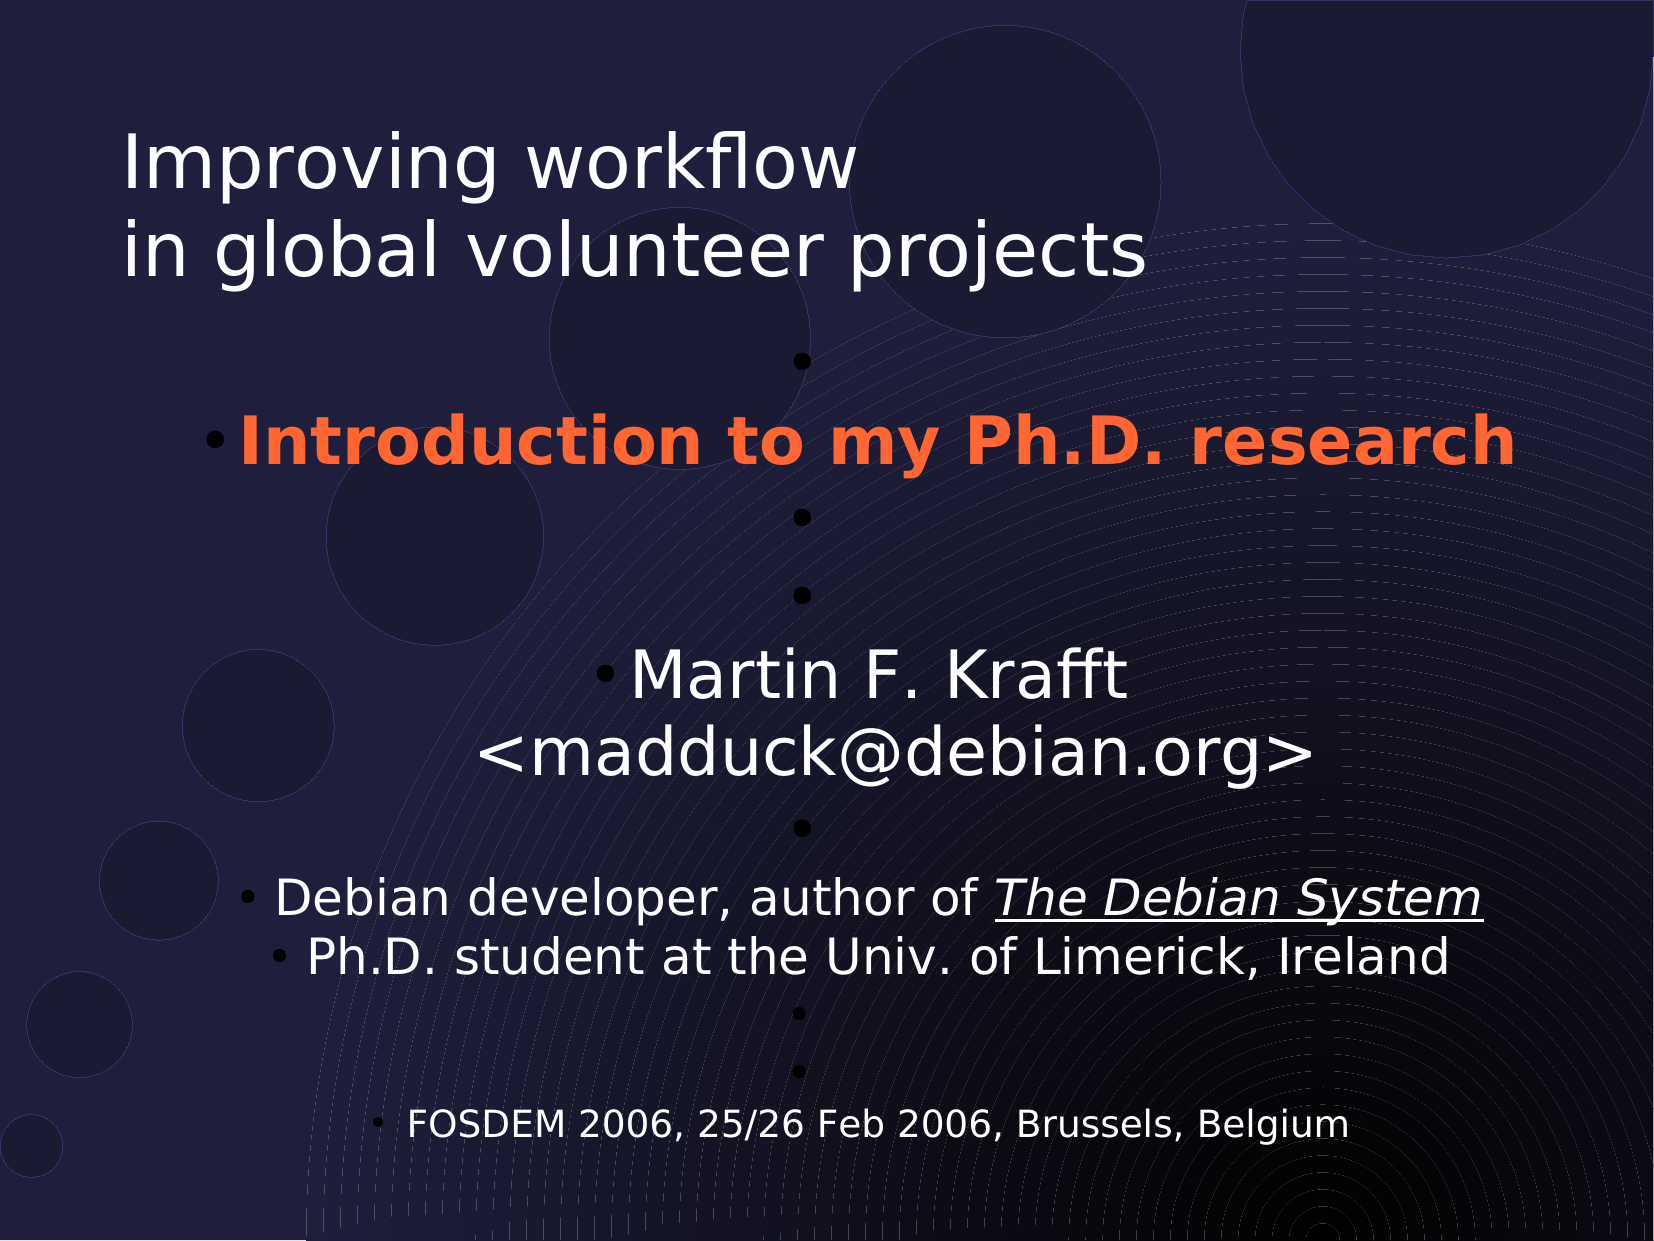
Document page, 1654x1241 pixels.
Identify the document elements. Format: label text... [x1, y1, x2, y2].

subtitle Introduction to my Ph.D. research Martin F. Krafft <madduck@debian.org> Debian developer, author of The Debian System Ph.D. student at the Univ. of Limerick, Ireland FOSDEM 2006, 25/26 Feb 2006, Brussels, Belgium [118, 344, 1534, 1127]
title Improving workflow in global volunteer projects [121, 102, 1534, 311]
